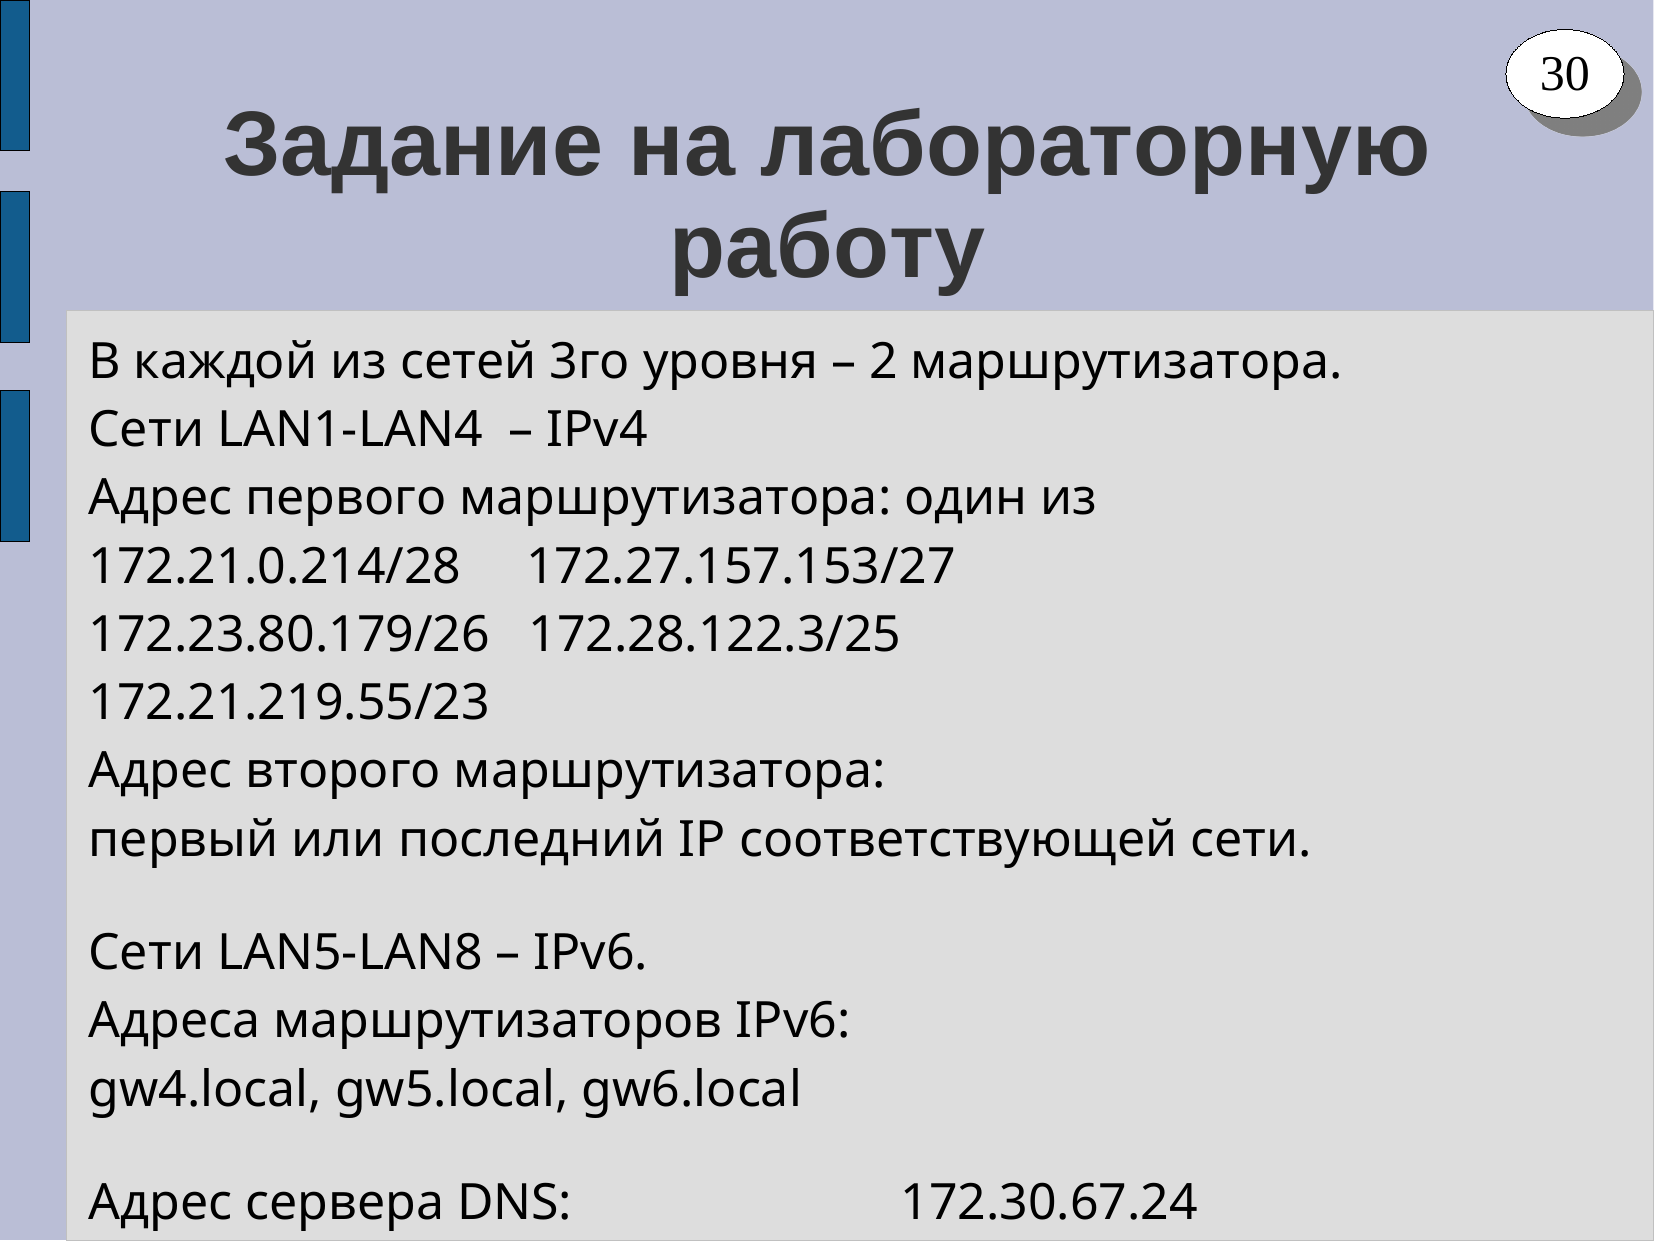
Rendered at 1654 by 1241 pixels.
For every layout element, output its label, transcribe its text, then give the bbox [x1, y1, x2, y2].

text_box В каждой из сетей 3го уровня – 2 маршрутизатора. Сети LAN1-LAN4 – IPv4 Адрес первого маршрутизатора: один из 172.21.0.214/28 172.27.157.153/27 172.23.80.179/26 172.28.122.3/25 172.21.219.55/23 Адрес второго маршрутизатора: первый или последний IP соответствующей сети. Сети LAN5-LAN8 – IPv6. Адреса маршрутизаторов IPv6: gw4.local, gw5.local, gw6.local Адрес сервера DNS: 172.30.67.24 Адрес внутреннего веб-сервера: www.local [88, 324, 1595, 1196]
title Задание на лабораторную работу [121, 91, 1534, 299]
text_box 30 [1505, 29, 1625, 119]
